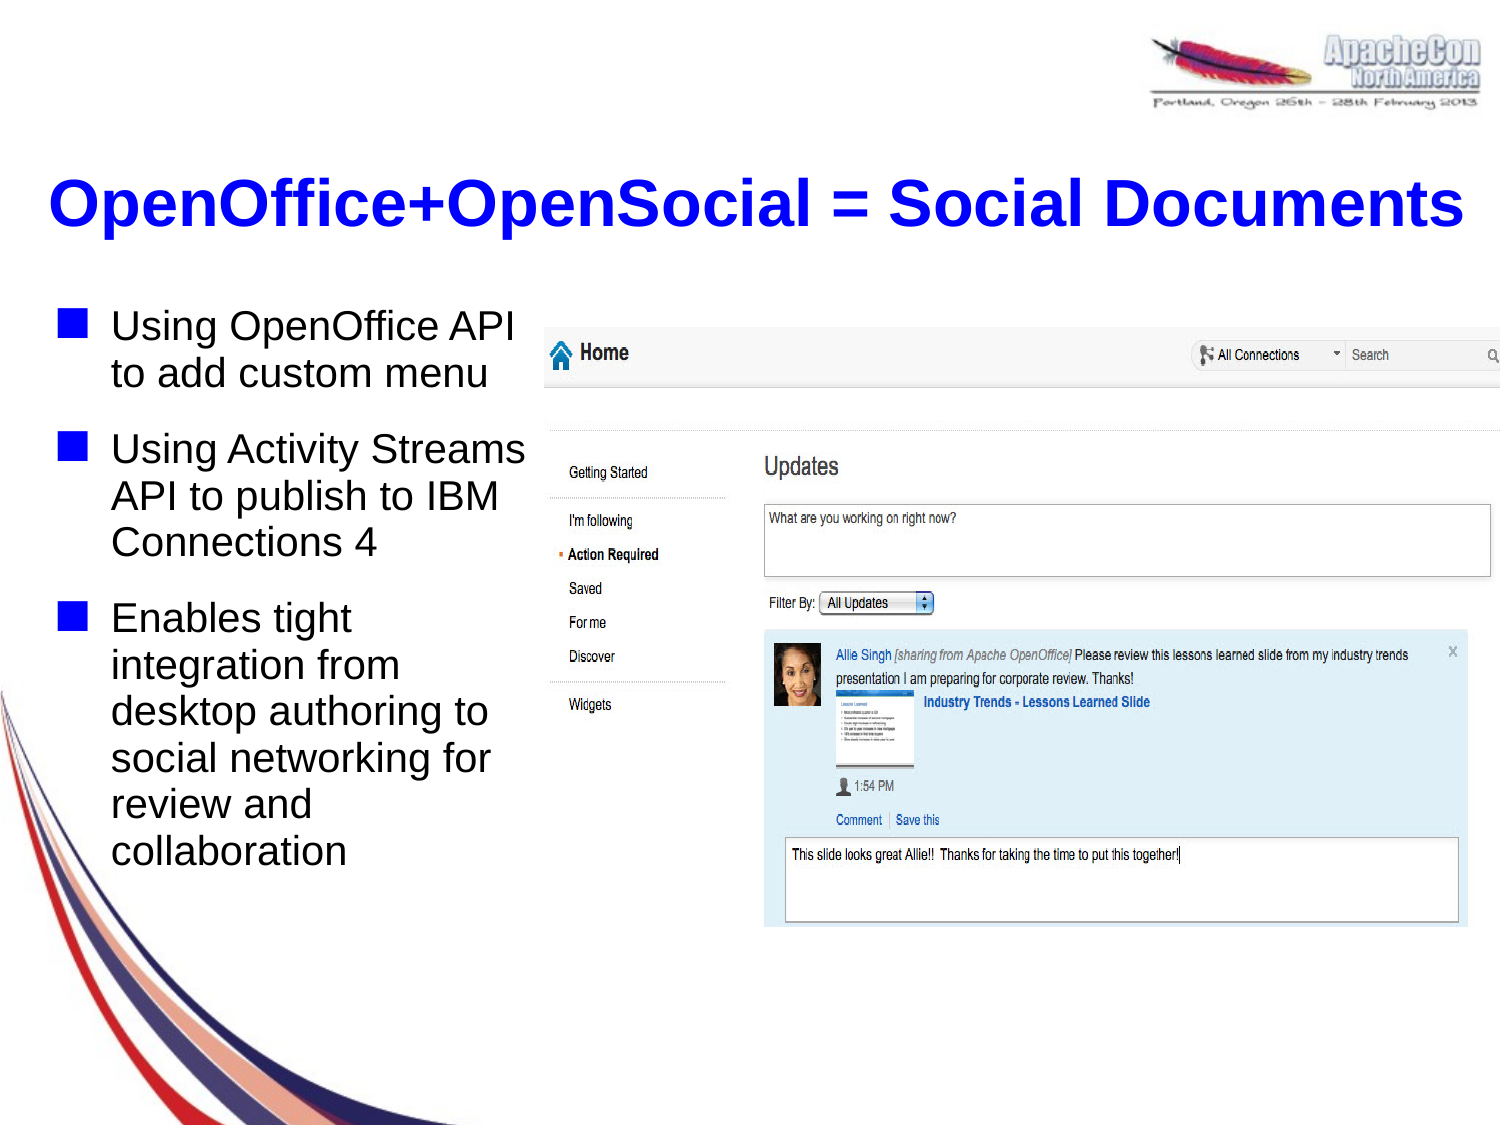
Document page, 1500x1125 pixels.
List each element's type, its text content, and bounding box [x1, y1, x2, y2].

list Using OpenOffice API to add custom menu Using Activity Streams API to publish to IBM Connections 4 Enables tight integration from desktop authoring to social networking for review and collaboration [39, 302, 536, 878]
picture [0, 0, 1500, 1125]
text_box OpenOffice+OpenSocial = Social Documents [48, 101, 1500, 307]
